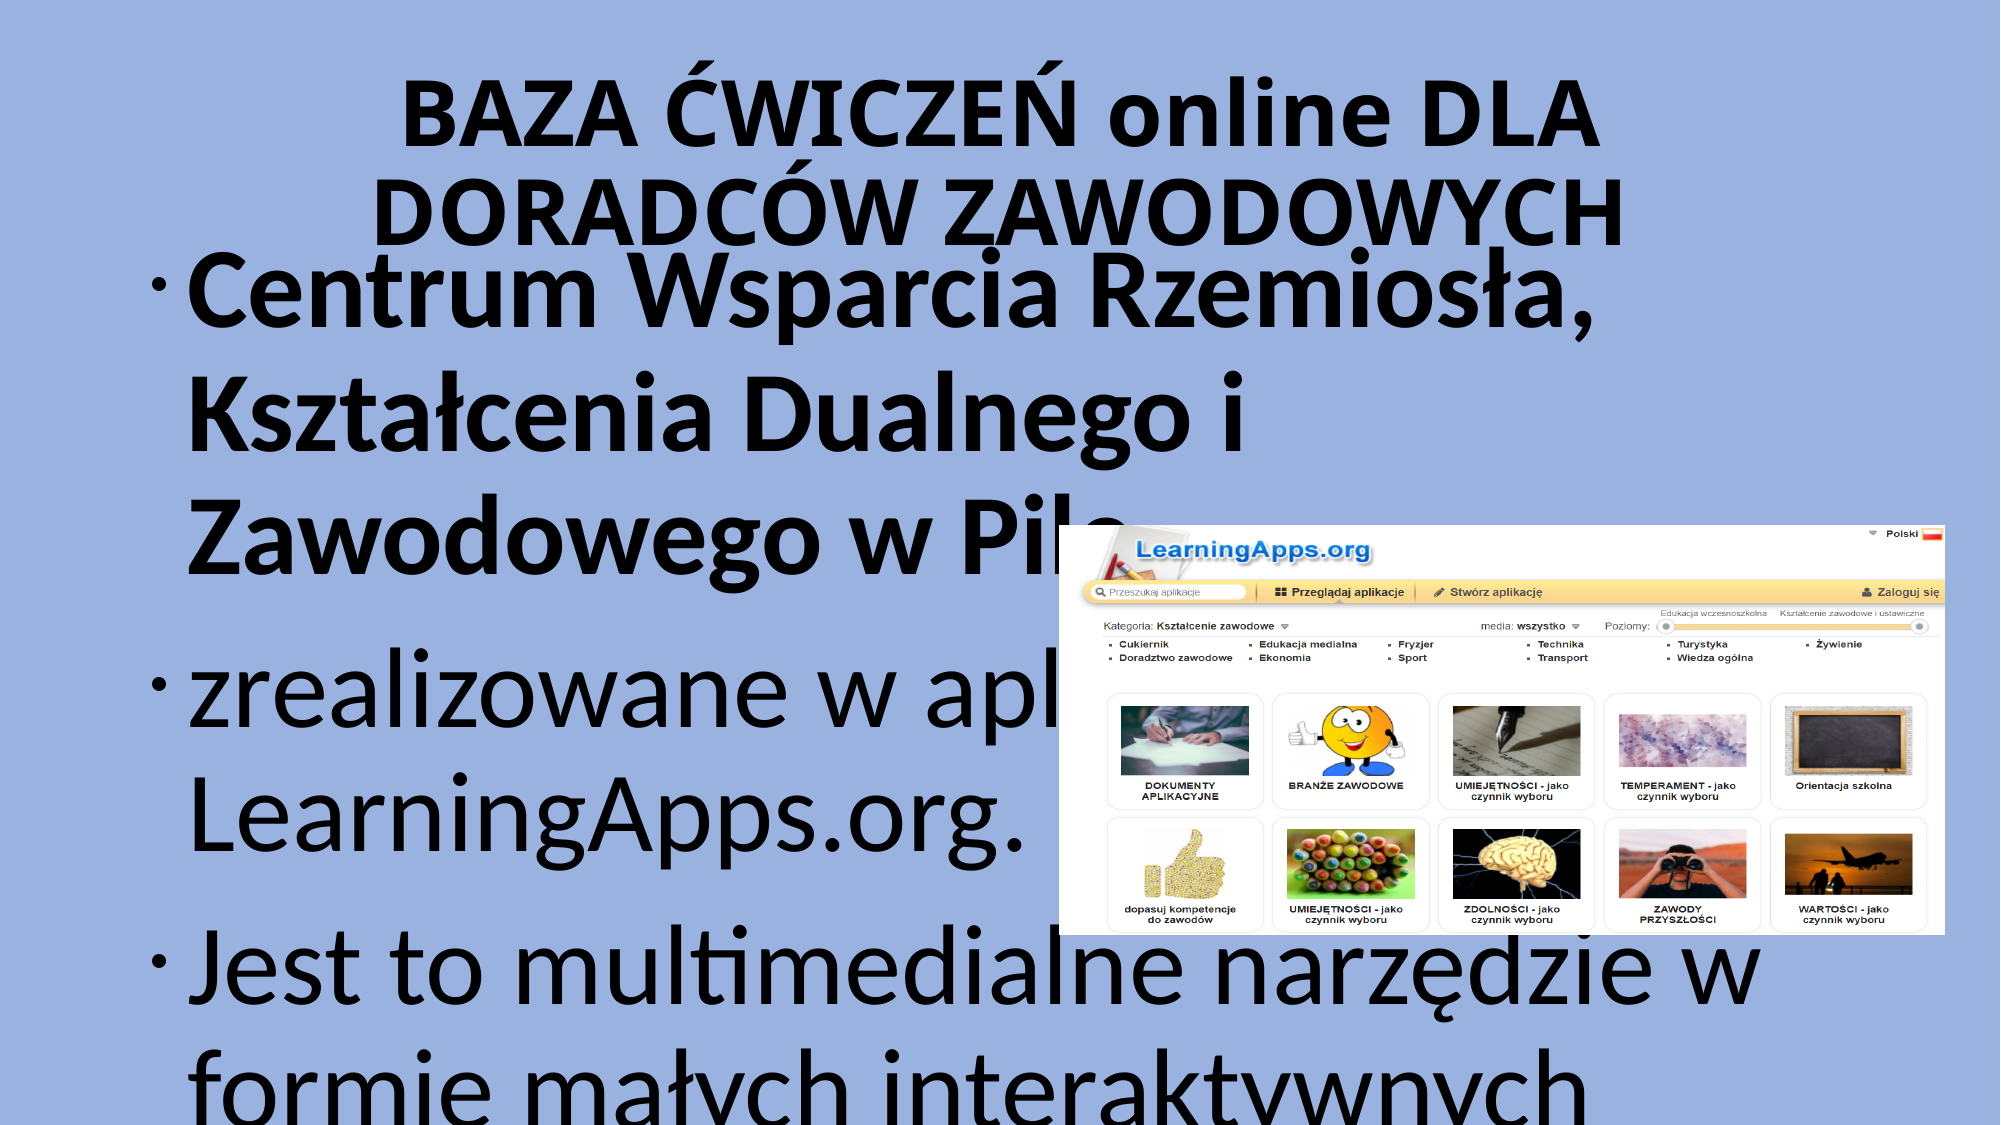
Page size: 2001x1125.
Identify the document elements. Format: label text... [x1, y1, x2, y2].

title BAZA ĆWICZEŃ online DLA DORADCÓW ZAWODOWYCH [137, 59, 1863, 220]
picture [1059, 525, 1945, 935]
list Centrum Wsparcia Rzemiosła, Kształcenia Dualnego i Zawodowego w Pile zrealizowane w aplikacji LearningApps.org. Jest to multimedialne narzędzie w formie małych interaktywnych modułów edukacyjnych w formie quizów, krzyżówek, rozsypanek, dopasowań. Adresowane są do uczniów szkół podstawowych i ponadpodstawowych. Celem tego narzędzia jest poznanie siebie, swoich cech, potencjału, świata zawodów, elementów wejścia na rynek pracy, oraz kreowanie pozytywnego myślenia dotyczącego zawodów rzemieślniczych. Link do modułu https://learningapps.org/index.php?category=90&subcategory=36806&s= Atrubuty rzemiosła https://learningapps.org/10312207 Branże zawodowe https://learningapps.org/10451707 Orientacja szkolna https://learningapps.org/10543681 Umiejętności cz.1 https://learningapps.org/10148224 Temperament https://learningapps.org/10840885 Zdolnościhttps://learningapps.org/10997320 Wartości https://learningapps.org/10123636 Rzemieślnicy w milionerach https://learningapps.org/10018864 Krzyżówka o zawodach https://learningapps.org/9967567 [135, 220, 1898, 1095]
